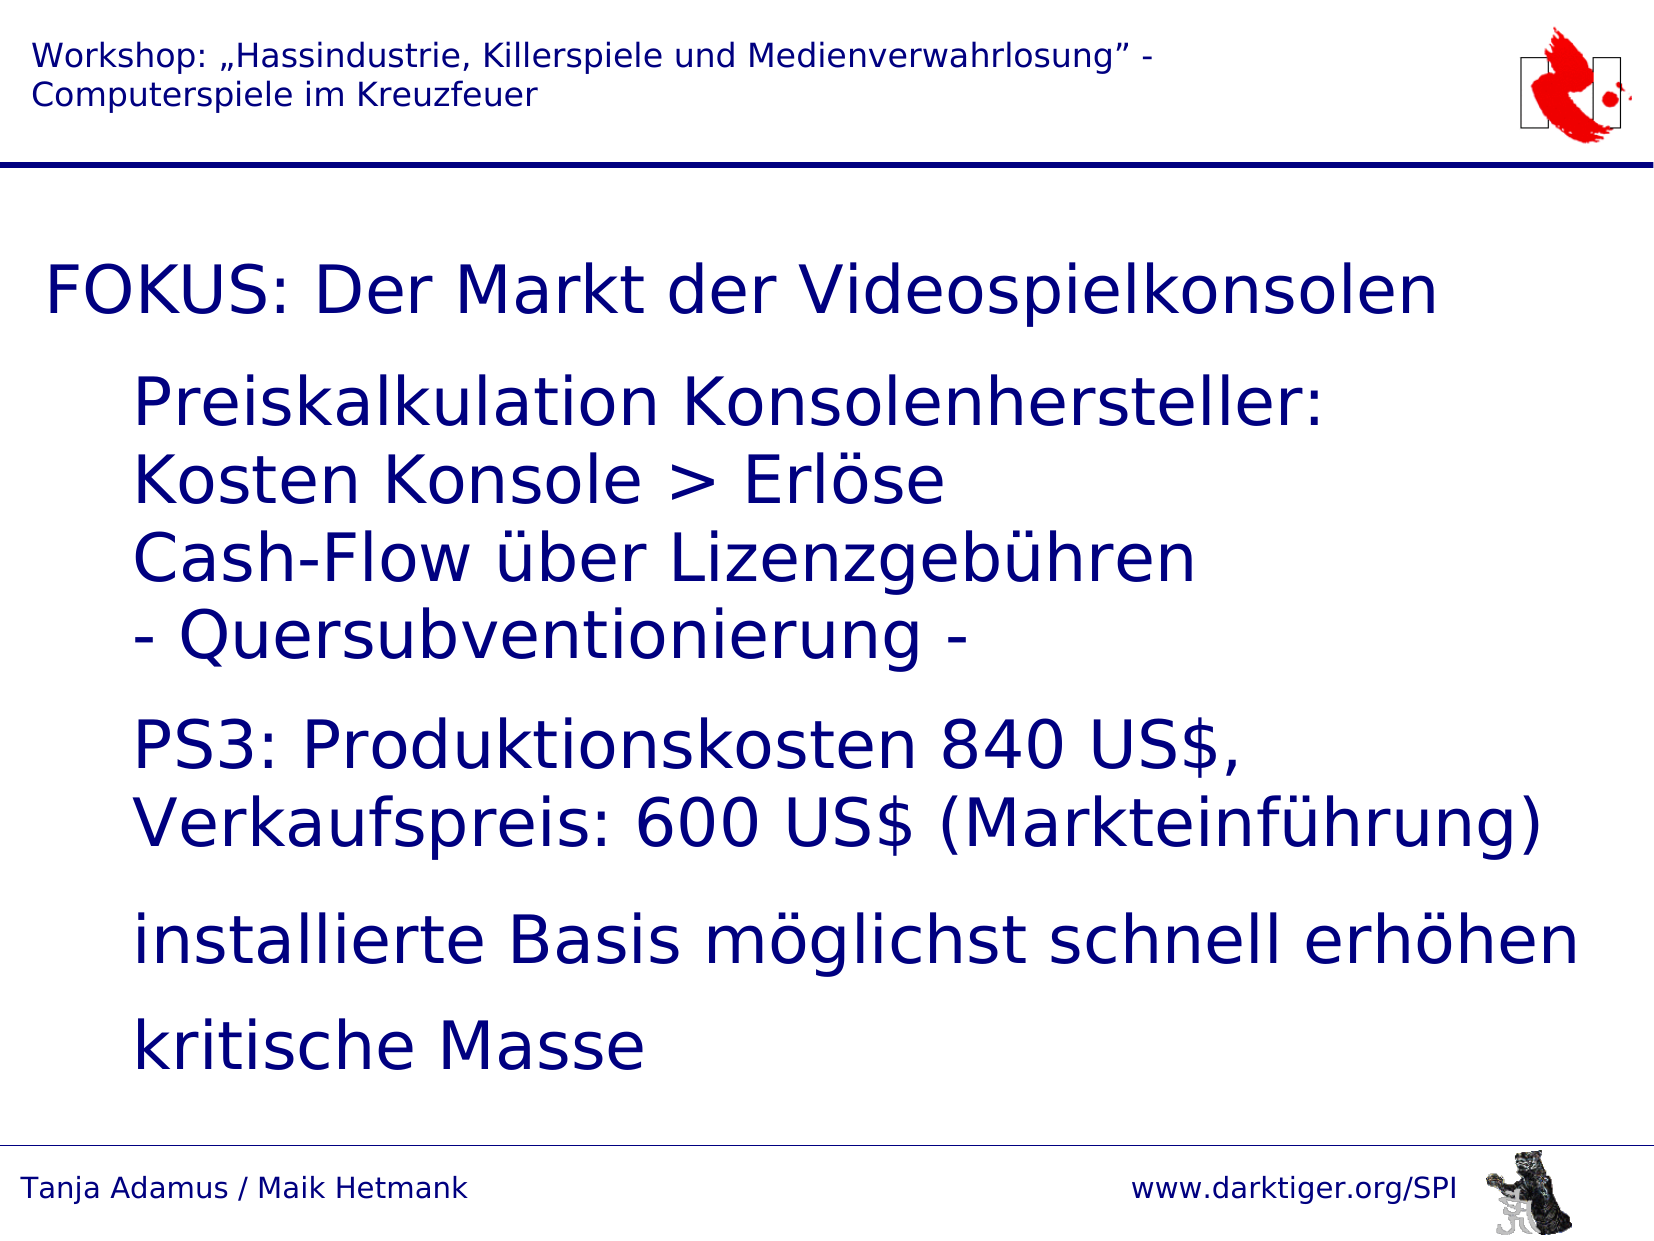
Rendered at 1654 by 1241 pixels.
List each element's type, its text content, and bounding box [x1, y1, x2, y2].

text_box PS3: Produktionskosten 840 US$, Verkaufspreis: 600 US$ (Markteinführung) [118, 698, 1595, 870]
text_box Preiskalkulation Konsolenhersteller: Kosten Konsole > Erlöse Cash-Flow über Lizenzgebühren - Quersubventionierung - [118, 356, 1595, 683]
text_box installierte Basis möglichst schnell erhöhen [118, 893, 1625, 987]
text_box kritische Masse [118, 999, 1595, 1093]
text_box Workshop: „Hassindustrie, Killerspiele und Medienverwahrlosung” - Computerspiele im Kreuzfeuer [16, 29, 1418, 178]
text_box FOKUS: Der Markt der Videospielkonsolen [29, 244, 1654, 337]
picture [1503, 16, 1632, 148]
picture [1486, 1150, 1572, 1235]
